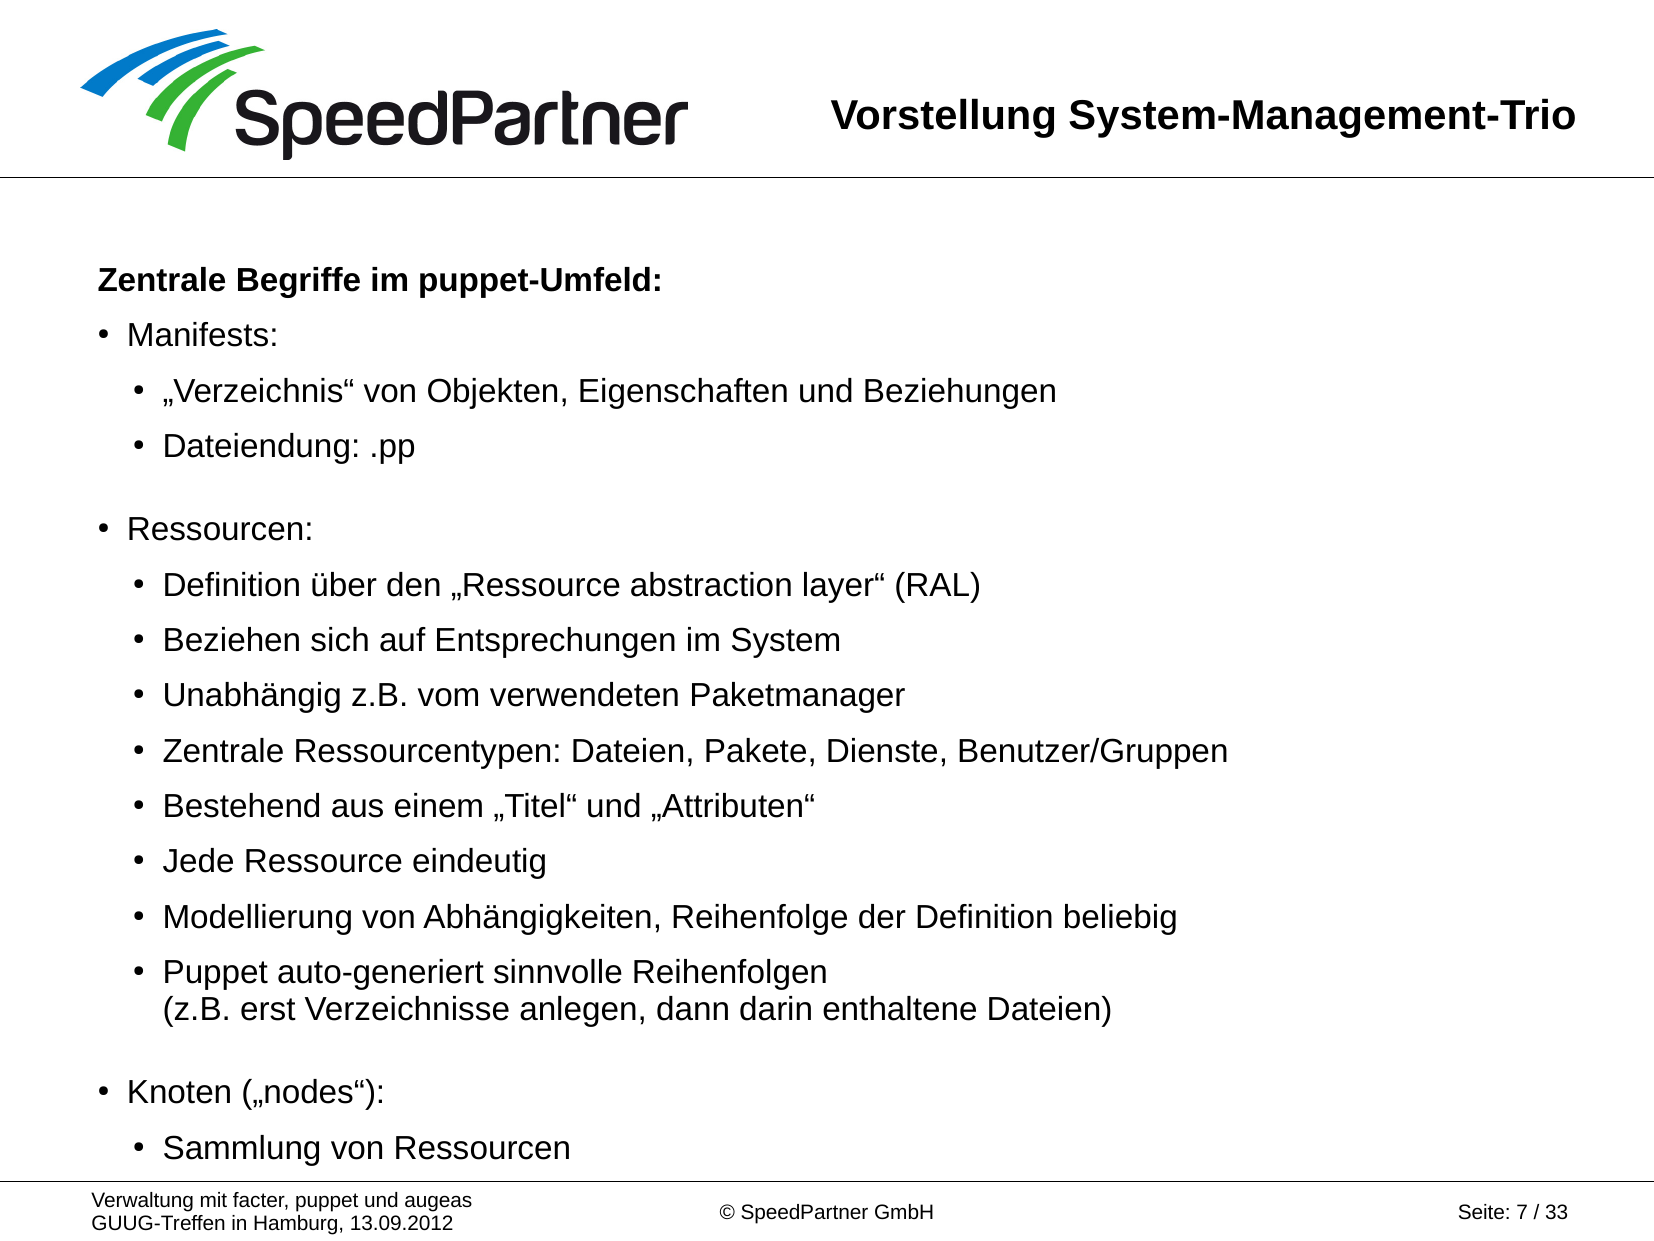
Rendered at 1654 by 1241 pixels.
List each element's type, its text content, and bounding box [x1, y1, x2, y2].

picture [80, 29, 688, 160]
title Vorstellung System-Management-Trio [590, 70, 1577, 160]
text_box Zentrale Begriffe im puppet-Umfeld: Manifests: „Verzeichnis“ von Objekten, Eigenschaften und Beziehungen Dateiendung: .pp Ressourcen: Definition über den „Ressource abstraction layer“ (RAL) Beziehen sich auf Entsprechungen im System Unabhängig z.B. vom verwendeten Paketmanager Zentrale Ressourcentypen: Dateien, Pakete, Dienste, Benutzer/Gruppen Bestehend aus einem „Titel“ und „Attributen“ Jede Ressource eindeutig Modellierung von Abhängigkeiten, Reihenfolge der Definition beliebig Puppet auto-generiert sinnvolle Reihenfolgen (z.B. erst Verzeichnisse anlegen, dann darin enthaltene Dateien) Knoten („nodes“): Sammlung von Ressourcen [82, 253, 1565, 1177]
